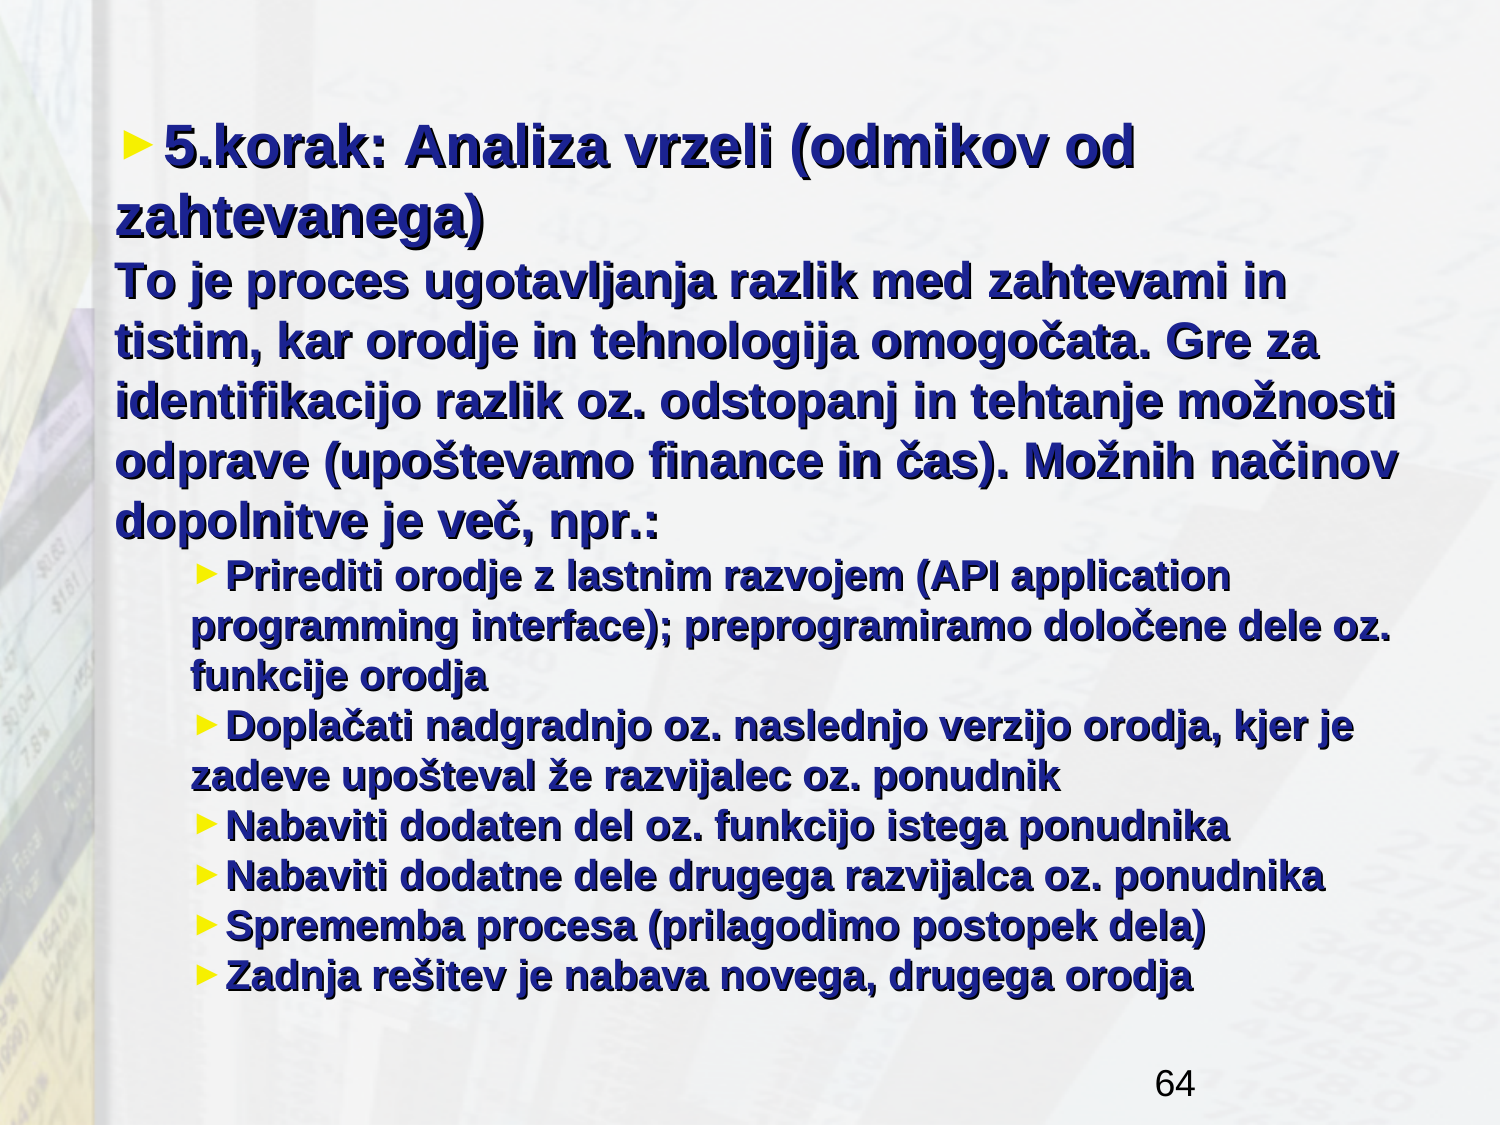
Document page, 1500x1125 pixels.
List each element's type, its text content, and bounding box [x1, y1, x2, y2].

picture [0, 0, 1500, 1125]
list 5.korak: Analiza vrzeli (odmikov od zahtevanega) To je proces ugotavljanja razlik med zahtevami in tistim, kar orodje in tehnologija omogočata. Gre za identifikacijo razlik oz. odstopanj in tehtanje možnosti odprave (upoštevamo finance in čas). Možnih načinov dopolnitve je več, npr.: Prirediti orodje z lastnim razvojem (API application programming interface); preprogramiramo določene dele oz. funkcije orodja Doplačati nadgradnjo oz. naslednjo verzijo orodja, kjer je zadeve upošteval že razvijalec oz. ponudnik Nabaviti dodaten del oz. funkcijo istega ponudnika Nabaviti dodatne dele drugega razvijalca oz. ponudnika Sprememba procesa (prilagodimo postopek dela) Zadnja rešitev je nabava novega, drugega orodja [100, 99, 1447, 1056]
